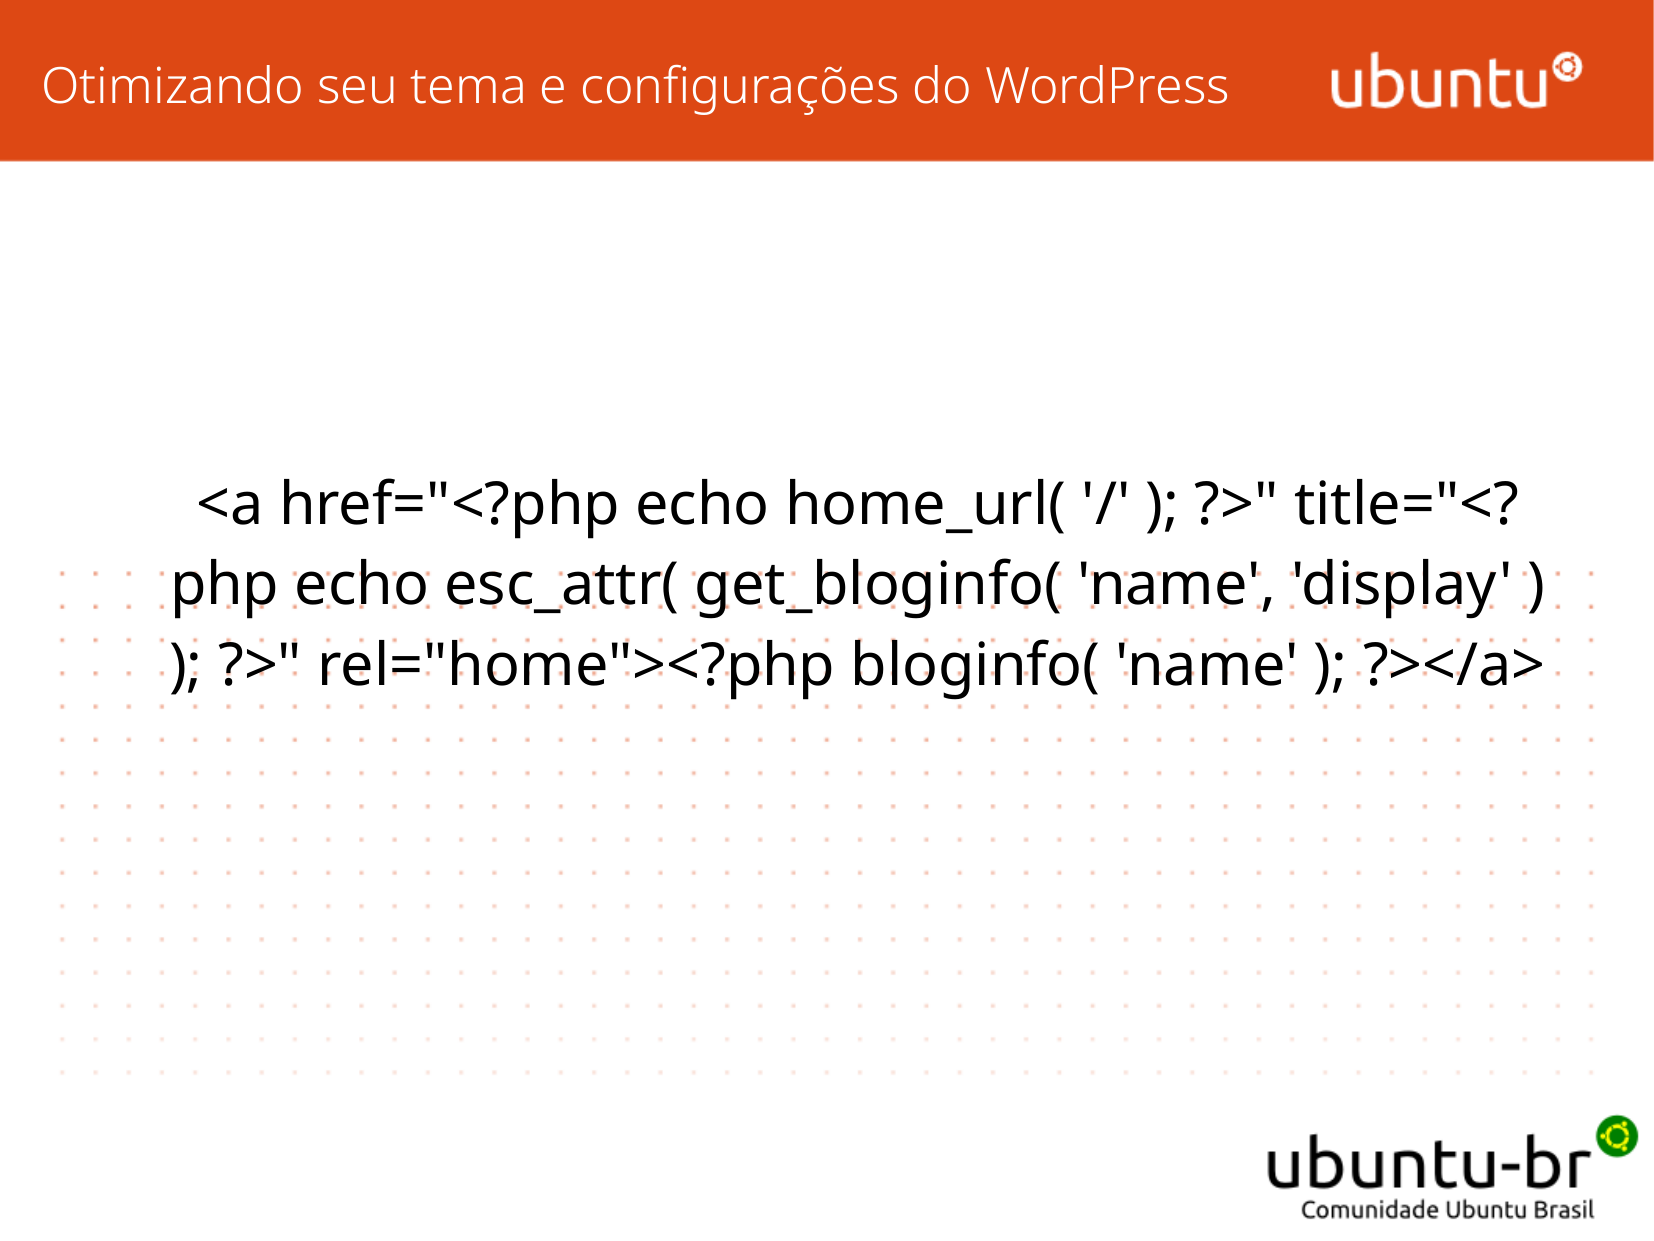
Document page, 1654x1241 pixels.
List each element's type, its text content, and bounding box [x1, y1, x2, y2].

list <a href="<?php echo home_url( '/' ); ?>" title="<?php echo esc_attr( get_bloginfo( 'name', 'display' ) ); ?>" rel="home"><?php bloginfo( 'name' ); ?></a> [99, 460, 1555, 780]
title Otimizando seu tema e configurações do WordPress [41, 31, 1300, 136]
picture [0, 0, 1654, 1241]
